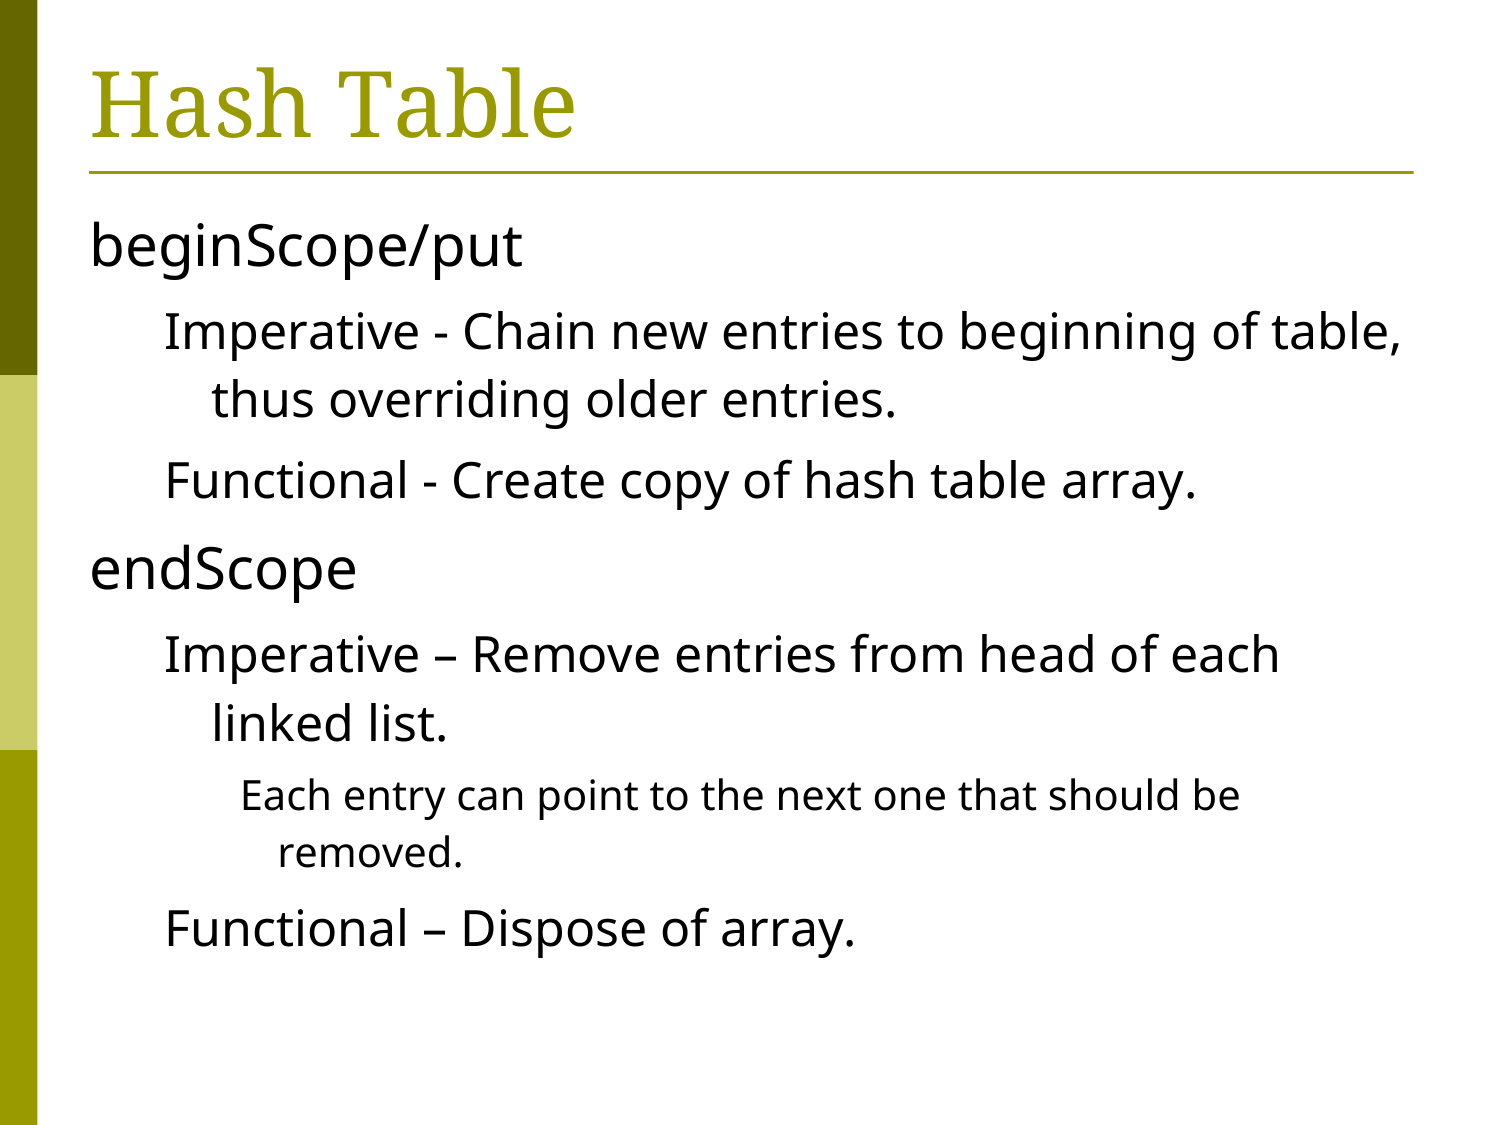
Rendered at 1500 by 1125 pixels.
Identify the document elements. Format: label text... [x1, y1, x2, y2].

title Hash Table [75, 45, 1426, 173]
list beginScope/put Imperative - Chain new entries to beginning of table, thus overriding older entries. Functional - Create copy of hash table array. endScope Imperative – Remove entries from head of each linked list. Each entry can point to the next one that should be removed. Functional – Dispose of array. [75, 196, 1426, 1006]
